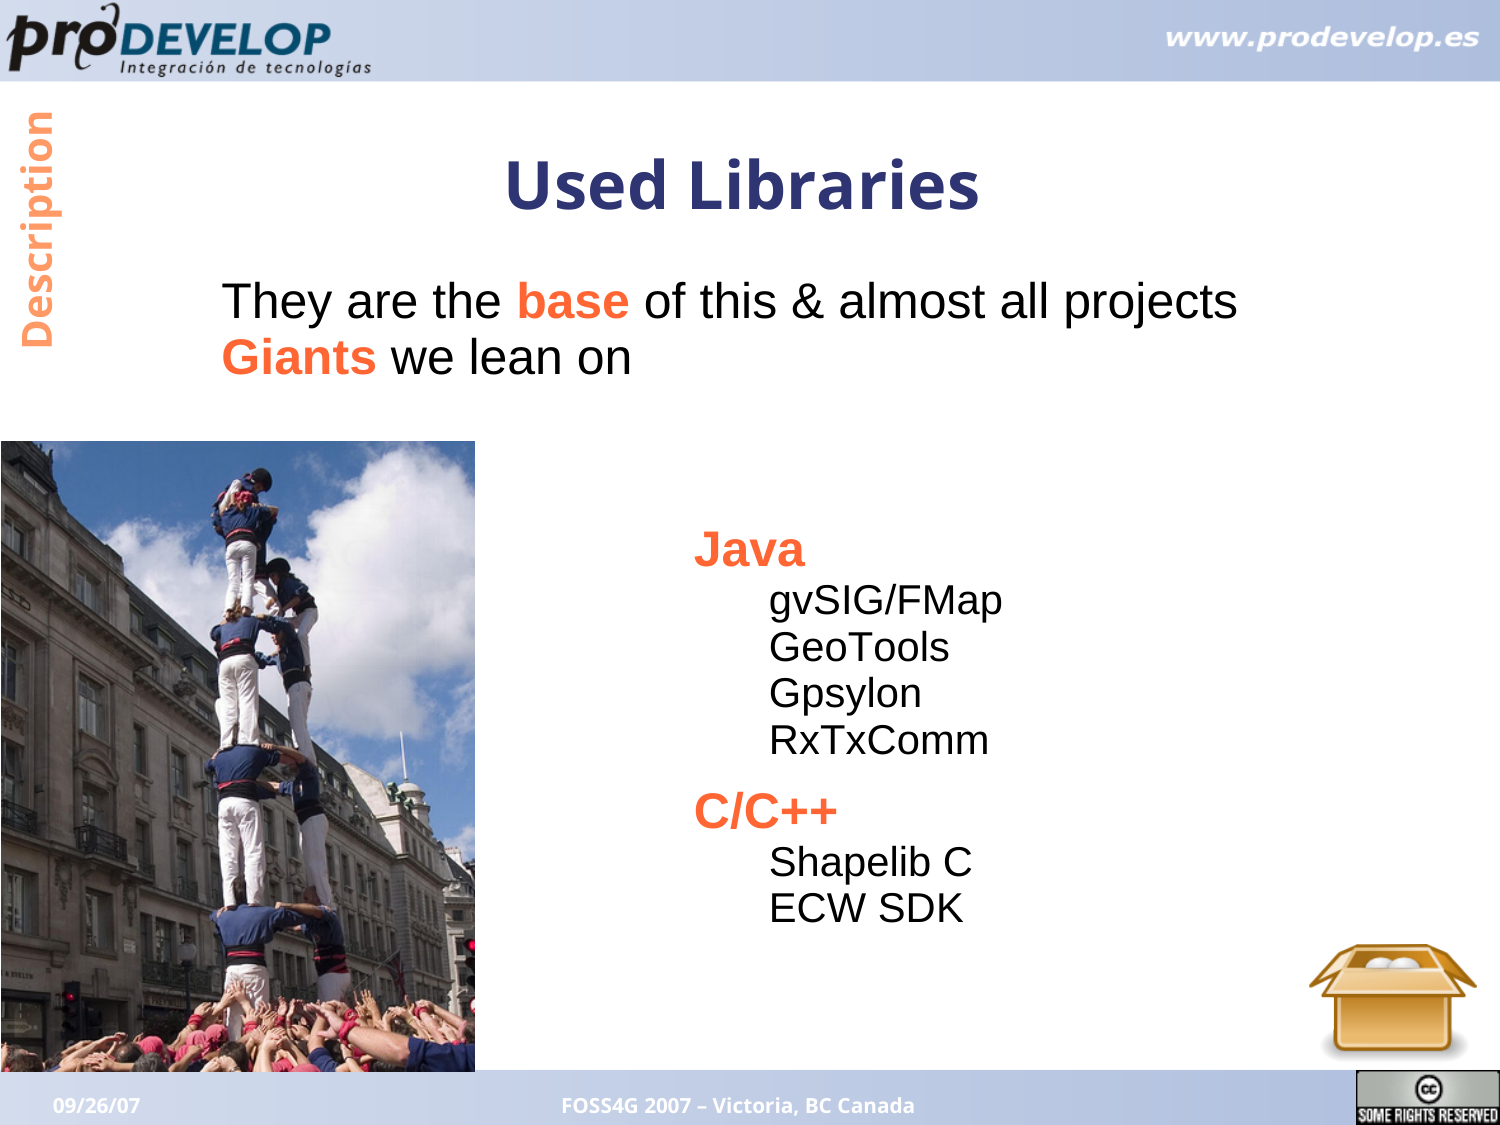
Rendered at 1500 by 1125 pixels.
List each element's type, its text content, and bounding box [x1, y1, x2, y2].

text_box Java gvSIG/FMap GeoTools Gpsylon RxTxComm [679, 513, 1093, 798]
title Used Libraries [72, 89, 1418, 278]
text_box They are the base of this & almost all projects Giants we lean on [206, 265, 1418, 502]
picture [0, 0, 1500, 1125]
text_box C/C++ Shapelib C ECW SDK [679, 775, 1063, 945]
title Description [0, 76, 72, 384]
